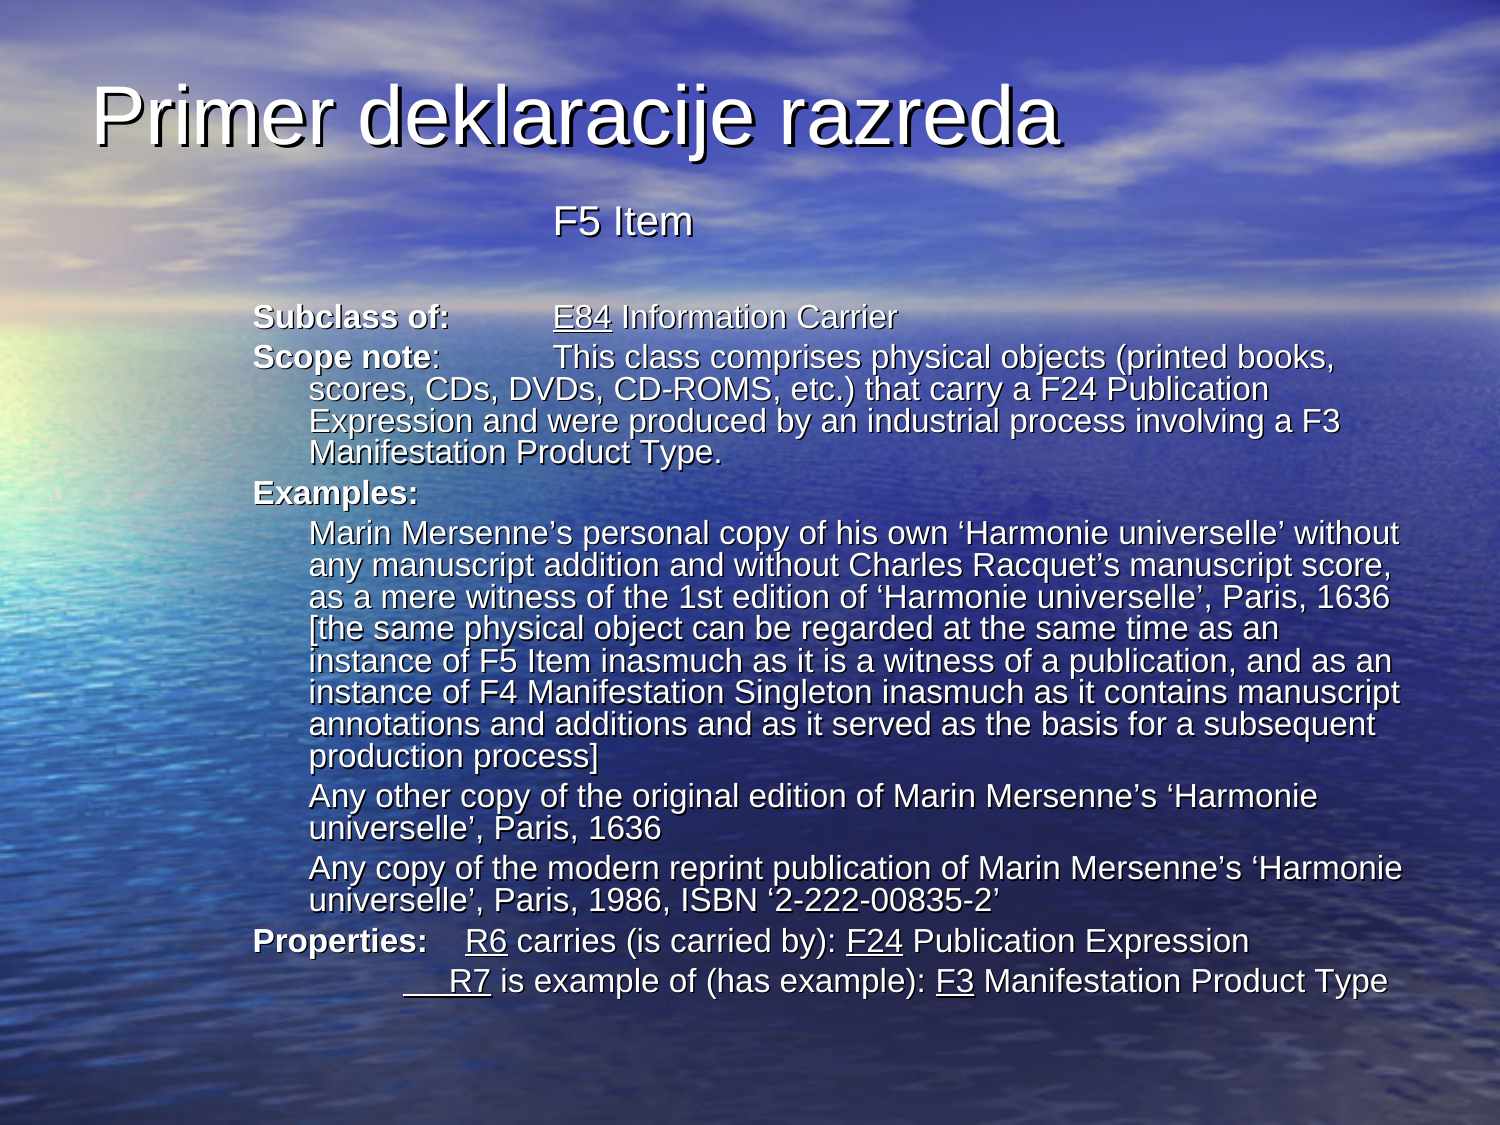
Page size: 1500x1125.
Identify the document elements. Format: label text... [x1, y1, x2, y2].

list F5 Item Subclass of: E84 Information Carrier Scope note: This class comprises physical objects (printed books, scores, CDs, DVDs, CD-ROMS, etc.) that carry a F24 Publication Expression and were produced by an industrial process involving a F3 Manifestation Product Type. Examples: Marin Mersenne’s personal copy of his own ‘Harmonie universelle’ without any manuscript addition and without Charles Racquet’s manuscript score, as a mere witness of the 1st edition of ‘Harmonie universelle’, Paris, 1636 [the same physical object can be regarded at the same time as an instance of F5 Item inasmuch as it is a witness of a publication, and as an instance of F4 Manifestation Singleton inasmuch as it contains manuscript annotations and additions and as it served as the basis for a subsequent production process] Any other copy of the original edition of Marin Mersenne’s ‘Harmonie universelle’, Paris, 1636 Any copy of the modern reprint publication of Marin Mersenne’s ‘Harmonie universelle’, Paris, 1986, ISBN ‘2-222-00835-2’ Properties: R6 carries (is carried by): F24 Publication Expression R7 is example of (has example): F3 Manifestation Product Type [237, 196, 1426, 1125]
picture [0, 0, 1500, 1125]
title Primer deklaracije razreda [75, 47, 1426, 174]
